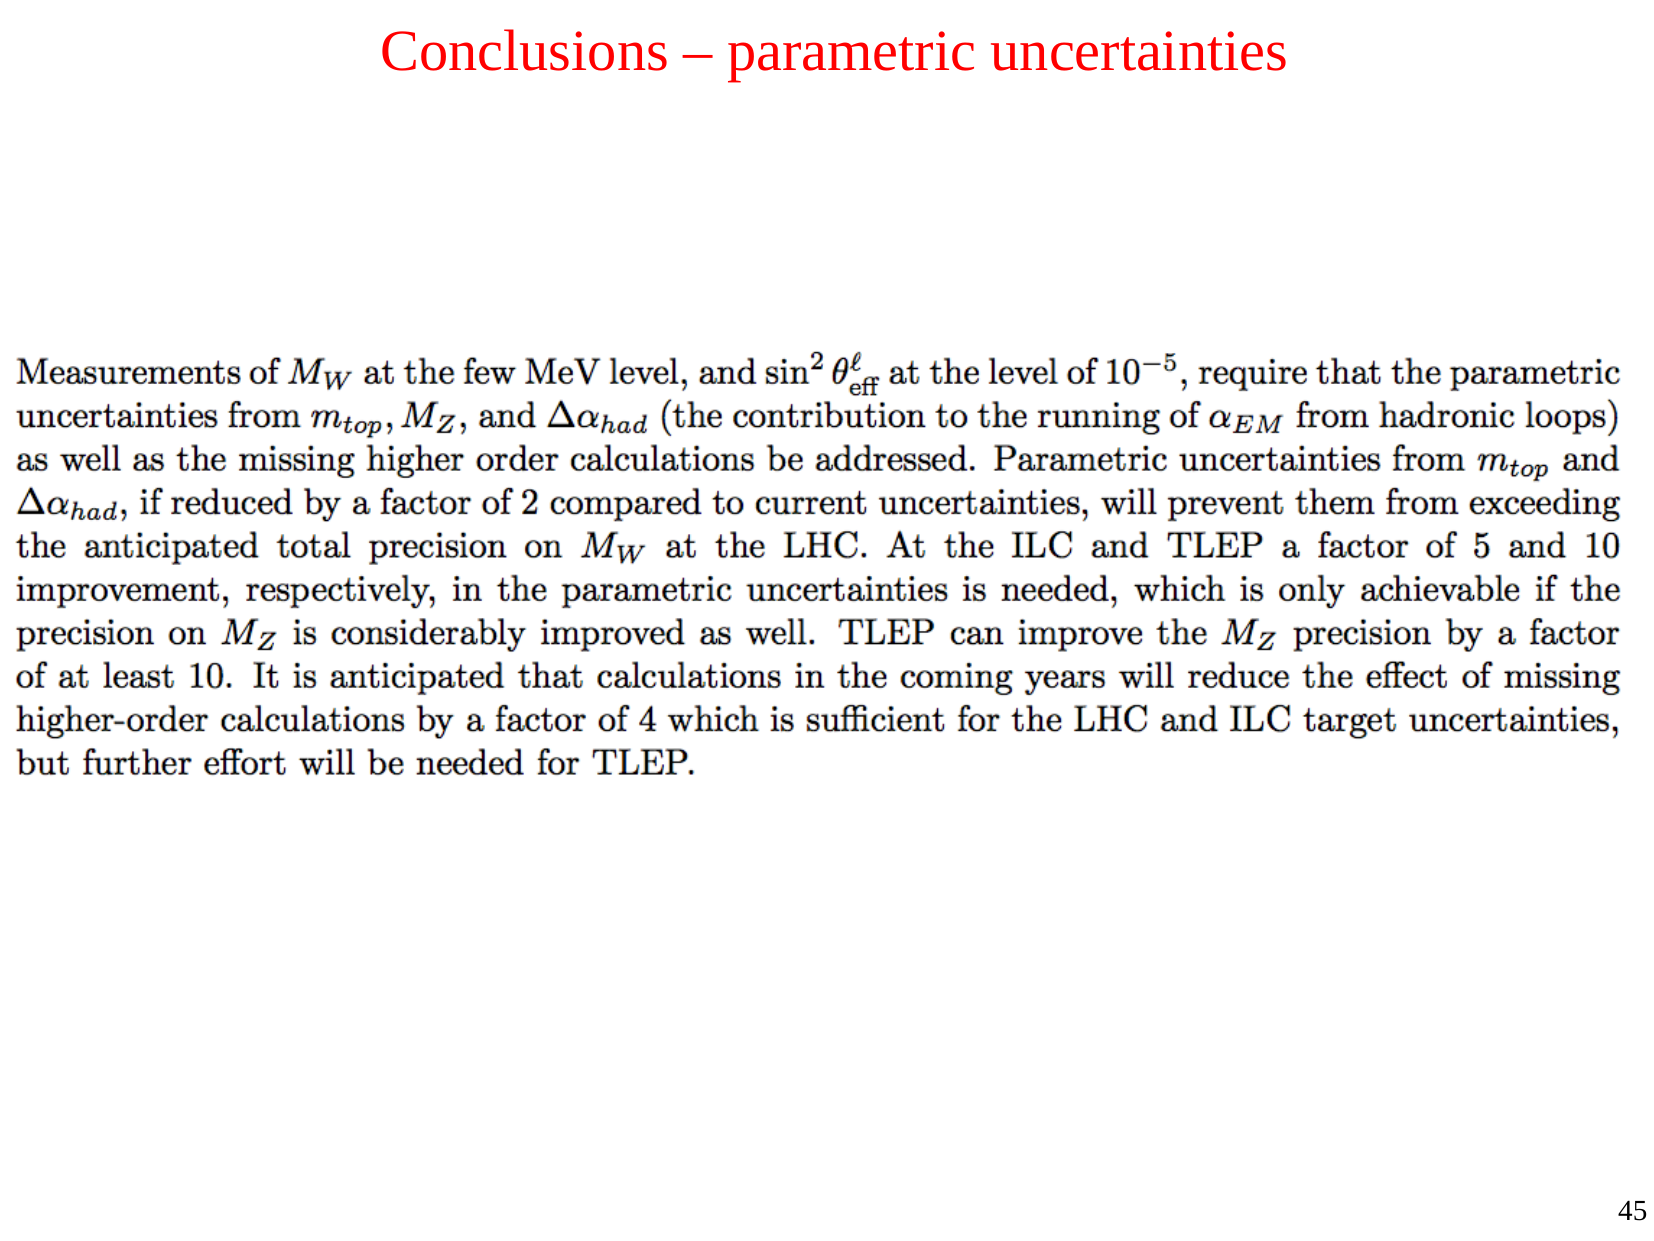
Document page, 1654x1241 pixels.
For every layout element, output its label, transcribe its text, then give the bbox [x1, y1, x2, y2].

title Conclusions – parametric uncertainties [128, 0, 1541, 144]
picture [1, 342, 1654, 795]
